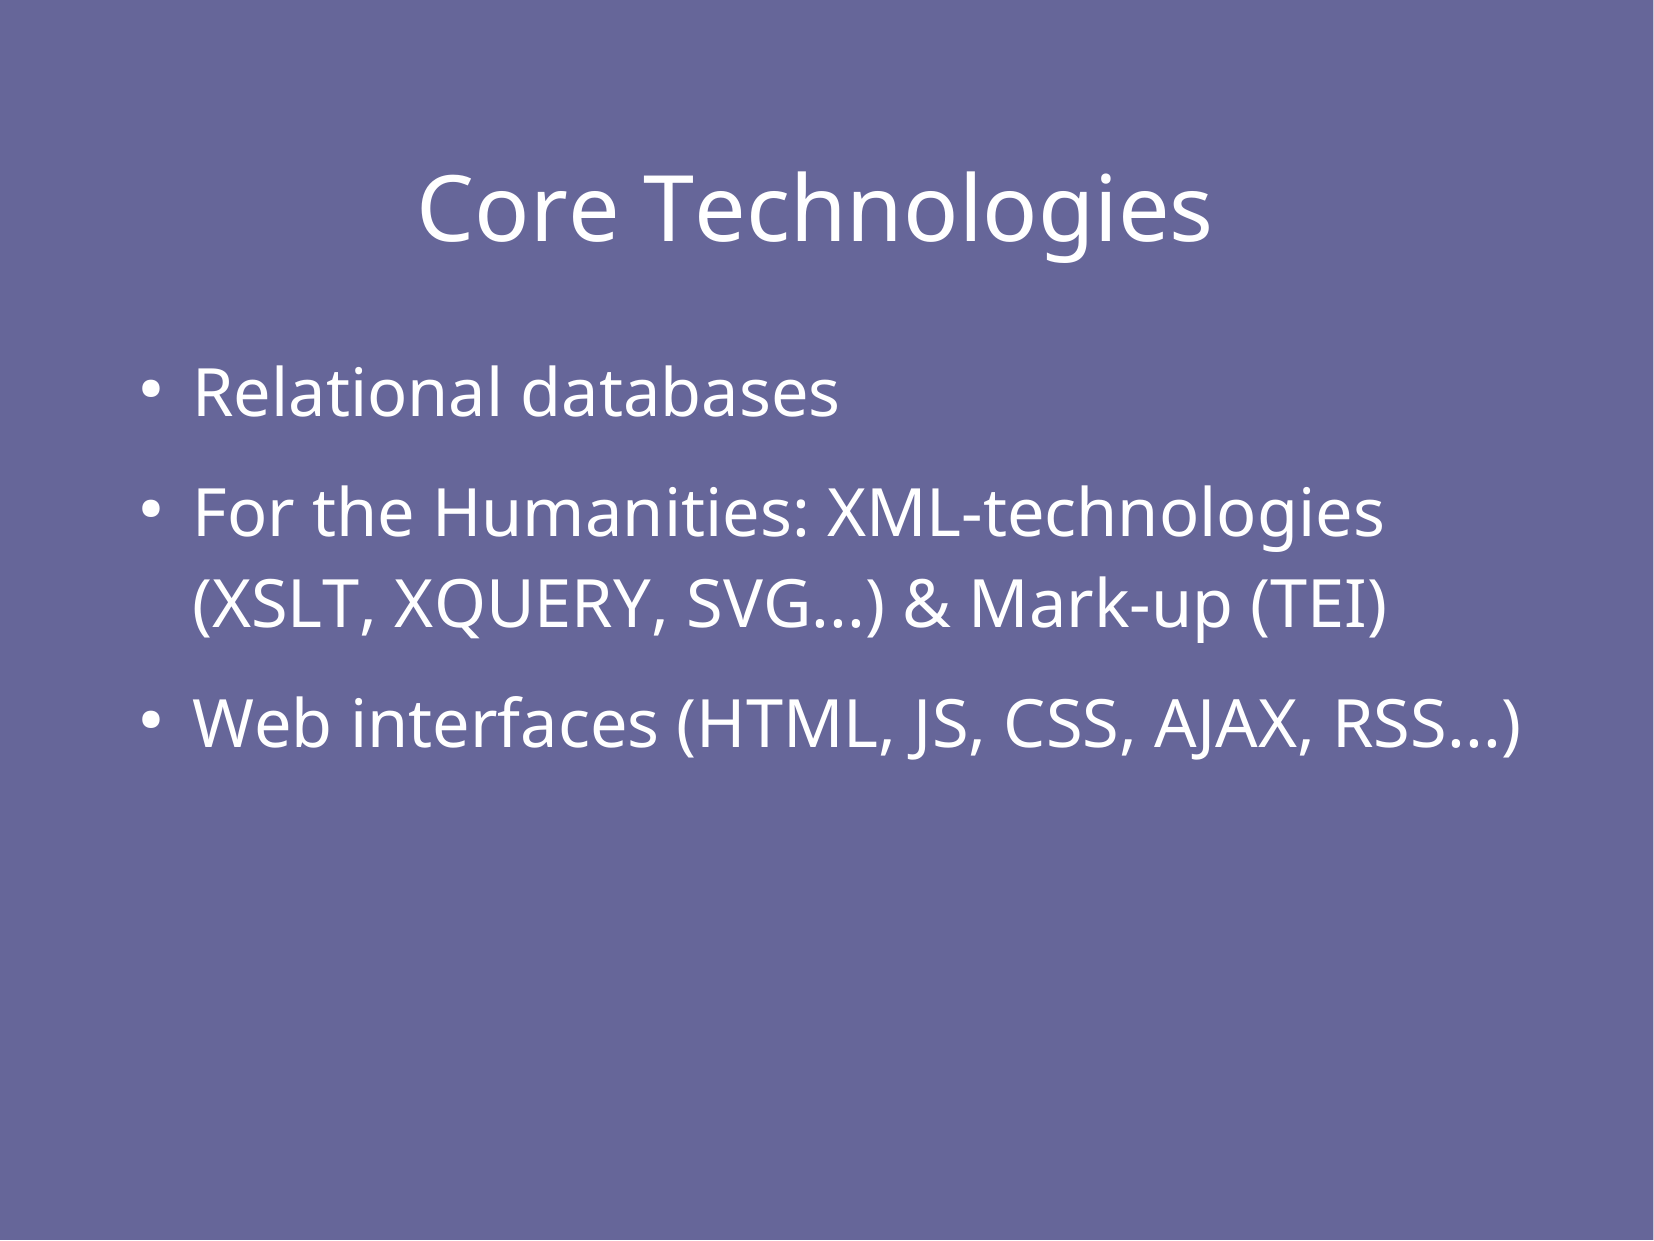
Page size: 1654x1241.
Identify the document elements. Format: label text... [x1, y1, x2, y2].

list Relational databases For the Humanities: XML-technologies (XSLT, XQUERY, SVG...) & Mark-up (TEI) Web interfaces (HTML, JS, CSS, AJAX, RSS...) [121, 344, 1534, 1127]
title Core Technologies [121, 102, 1534, 310]
